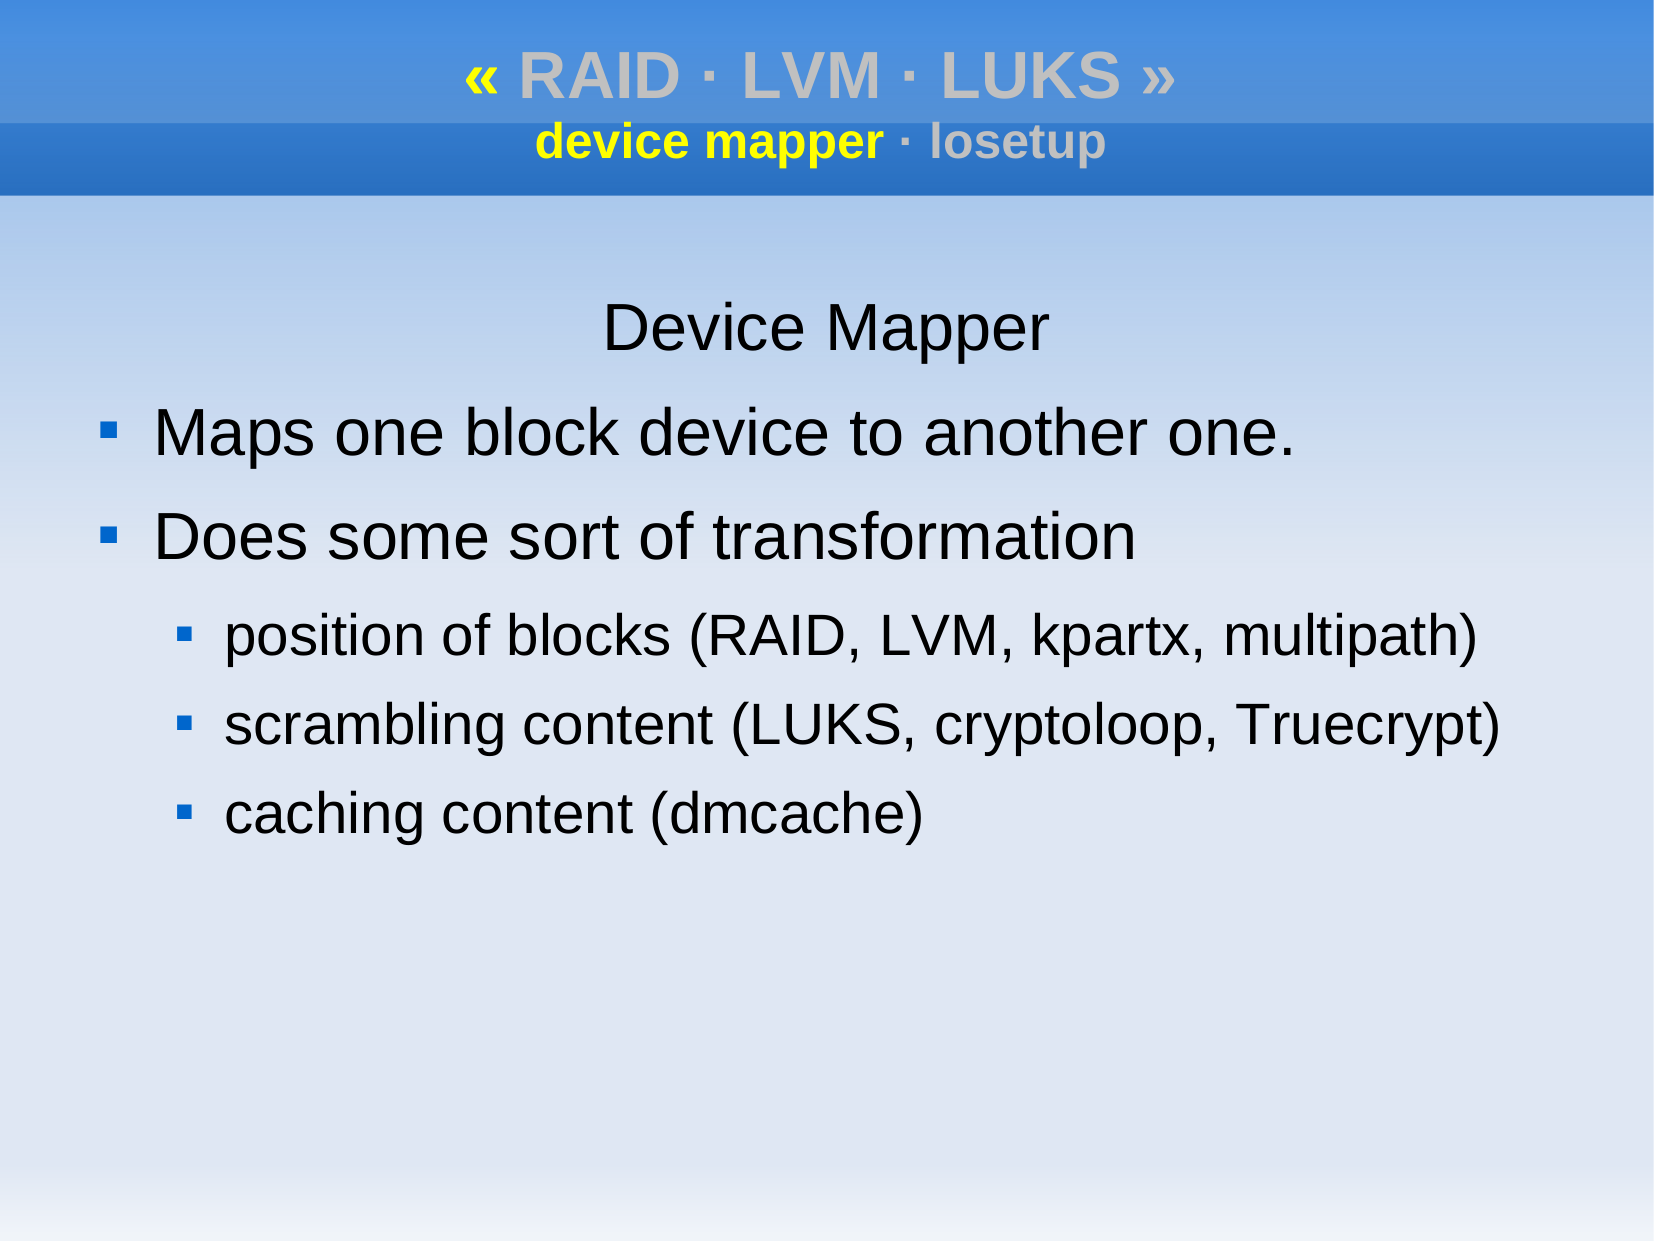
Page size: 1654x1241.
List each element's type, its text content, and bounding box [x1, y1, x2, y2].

list Device Mapper Maps one block device to another one. Does some sort of transformation position of blocks (RAID, LVM, kpartx, multipath) scrambling content (LUKS, cryptoloop, Truecrypt) caching content (dmcache) [82, 290, 1571, 1109]
title « RAID · LVM · LUKS » device mapper · losetup [76, 0, 1565, 208]
picture [0, 0, 1654, 1241]
